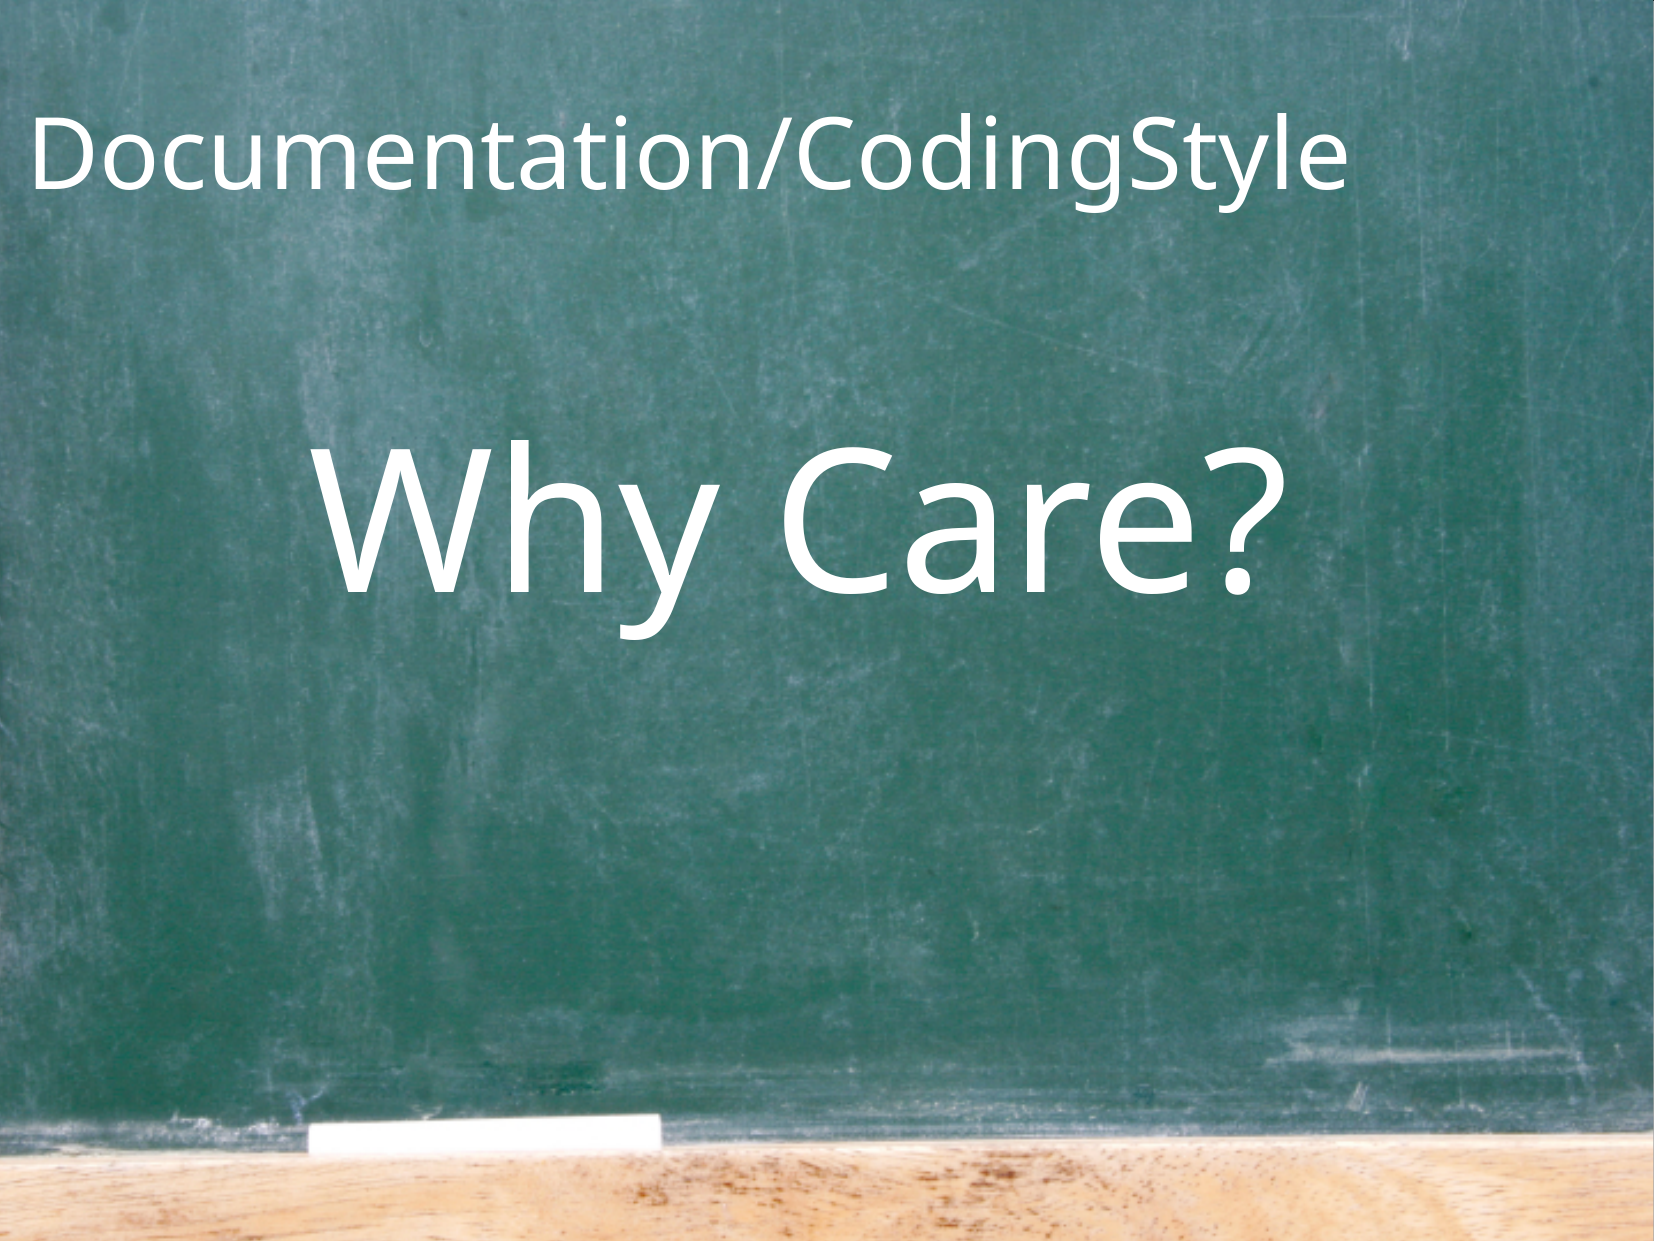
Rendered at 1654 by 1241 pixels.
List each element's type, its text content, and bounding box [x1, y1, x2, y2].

picture [0, 0, 1654, 1241]
text_box Documentation/CodingStyle [11, 74, 1654, 258]
text_box Why Care? [294, 371, 1360, 627]
